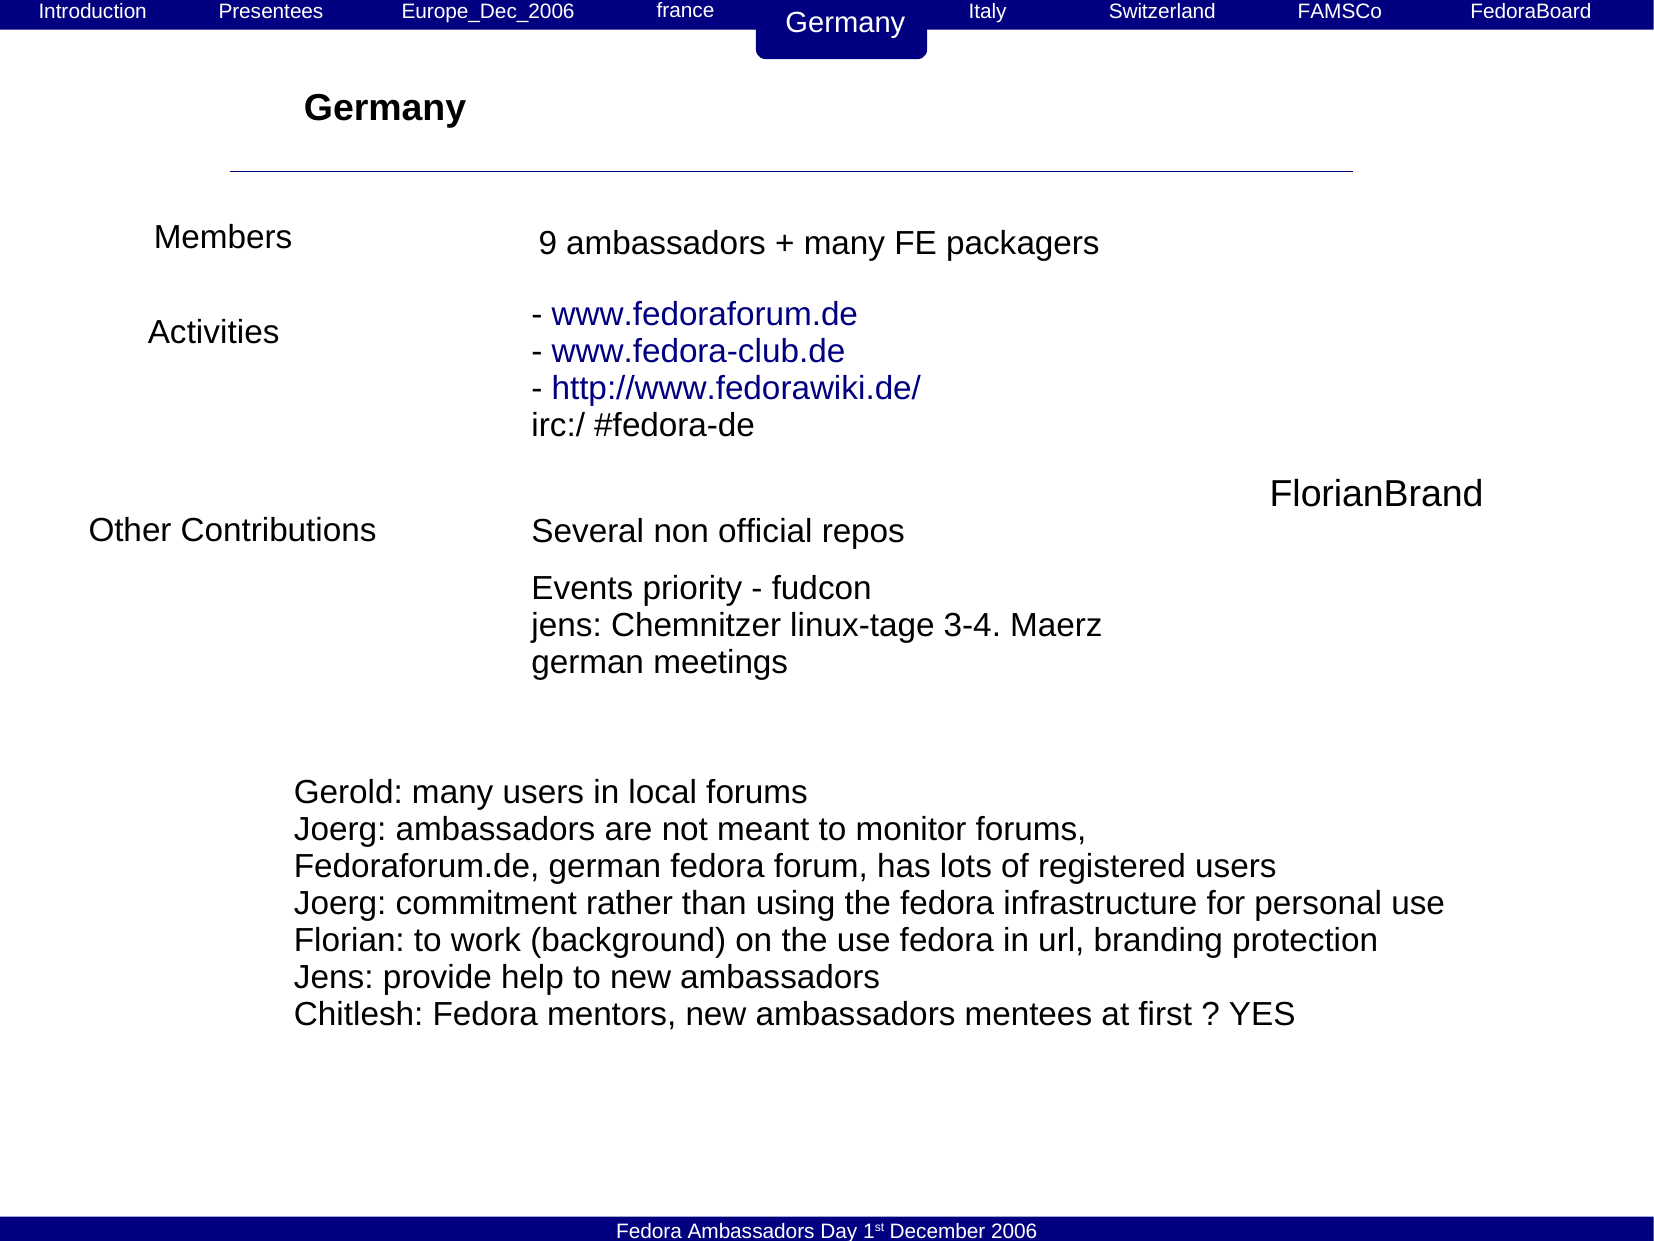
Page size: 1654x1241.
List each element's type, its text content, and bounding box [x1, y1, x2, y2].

text_box Activities [147, 313, 280, 363]
text_box Members [153, 218, 293, 269]
text_box 9 ambassadors + many FE packagers [538, 224, 1110, 284]
text_box FlorianBrand [1269, 472, 1484, 529]
text_box Events priority - fudcon jens: Chemnitzer linux-tage 3-4. Maerz german meetings [531, 569, 1104, 719]
text_box - www.fedoraforum.de - www.fedora-club.de - http://www.fedorawiki.de/ irc:/ #fedora-de [531, 295, 932, 543]
text_box Gerold: many users in local forums Joerg: ambassadors are not meant to monitor forums, Fedoraforum.de, german fedora forum, has lots of registered users Joerg: commitment rather than using the fedora infrastructure for personal use Florian: to work (background) on the use fedora in url, branding protection Jens: provide help to new ambassadors Chitlesh: Fedora mentors, new ambassadors mentees at first ? YES [293, 773, 1447, 1121]
text_box Several non official repos [531, 512, 906, 569]
text_box Germany [303, 85, 464, 143]
text_box Other Contributions [88, 511, 378, 562]
text_box Germany [785, 5, 904, 50]
text_box [755, 0, 928, 60]
